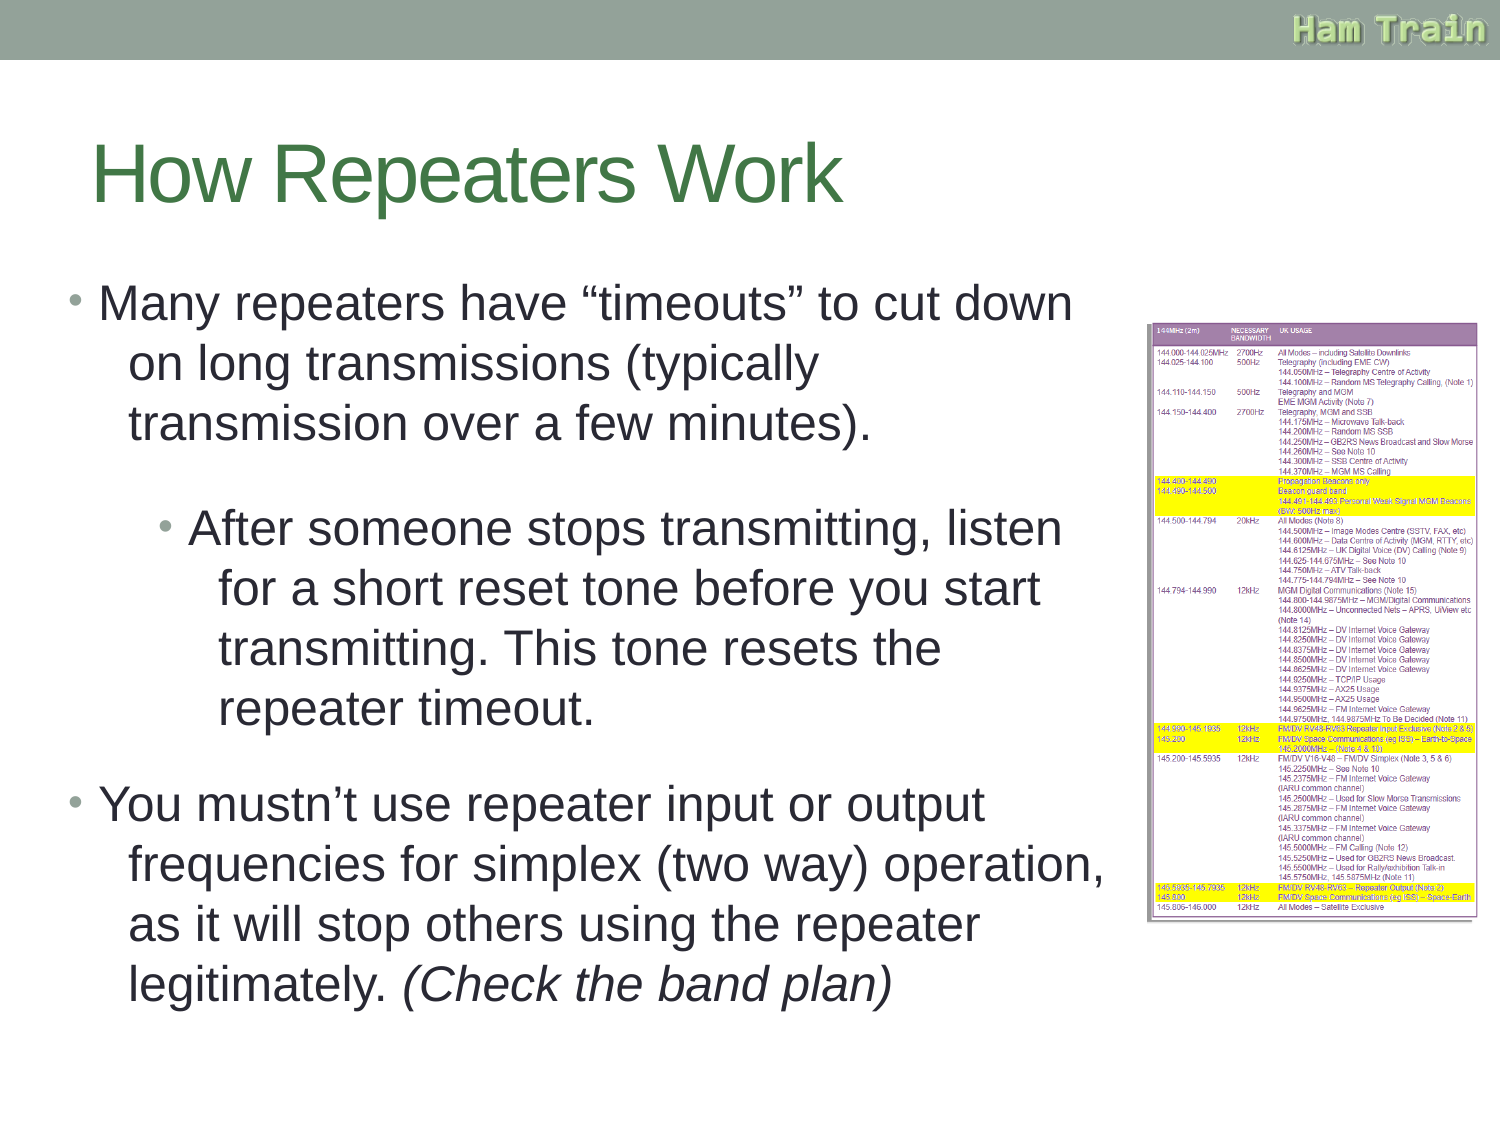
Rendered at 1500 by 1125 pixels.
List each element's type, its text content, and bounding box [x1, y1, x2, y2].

list Many repeaters have “timeouts” to cut down on long transmissions (typically transmission over a few minutes). After someone stops transmitting, listen for a short reset tone before you start transmitting. This tone resets the repeater timeout. You mustn’t use repeater input or output frequencies for simplex (two way) operation, as it will stop others using the repeater legitimately. (Check the band plan) [53, 262, 1129, 1095]
title How Repeaters Work [75, 87, 1426, 251]
picture [1151, 320, 1479, 920]
